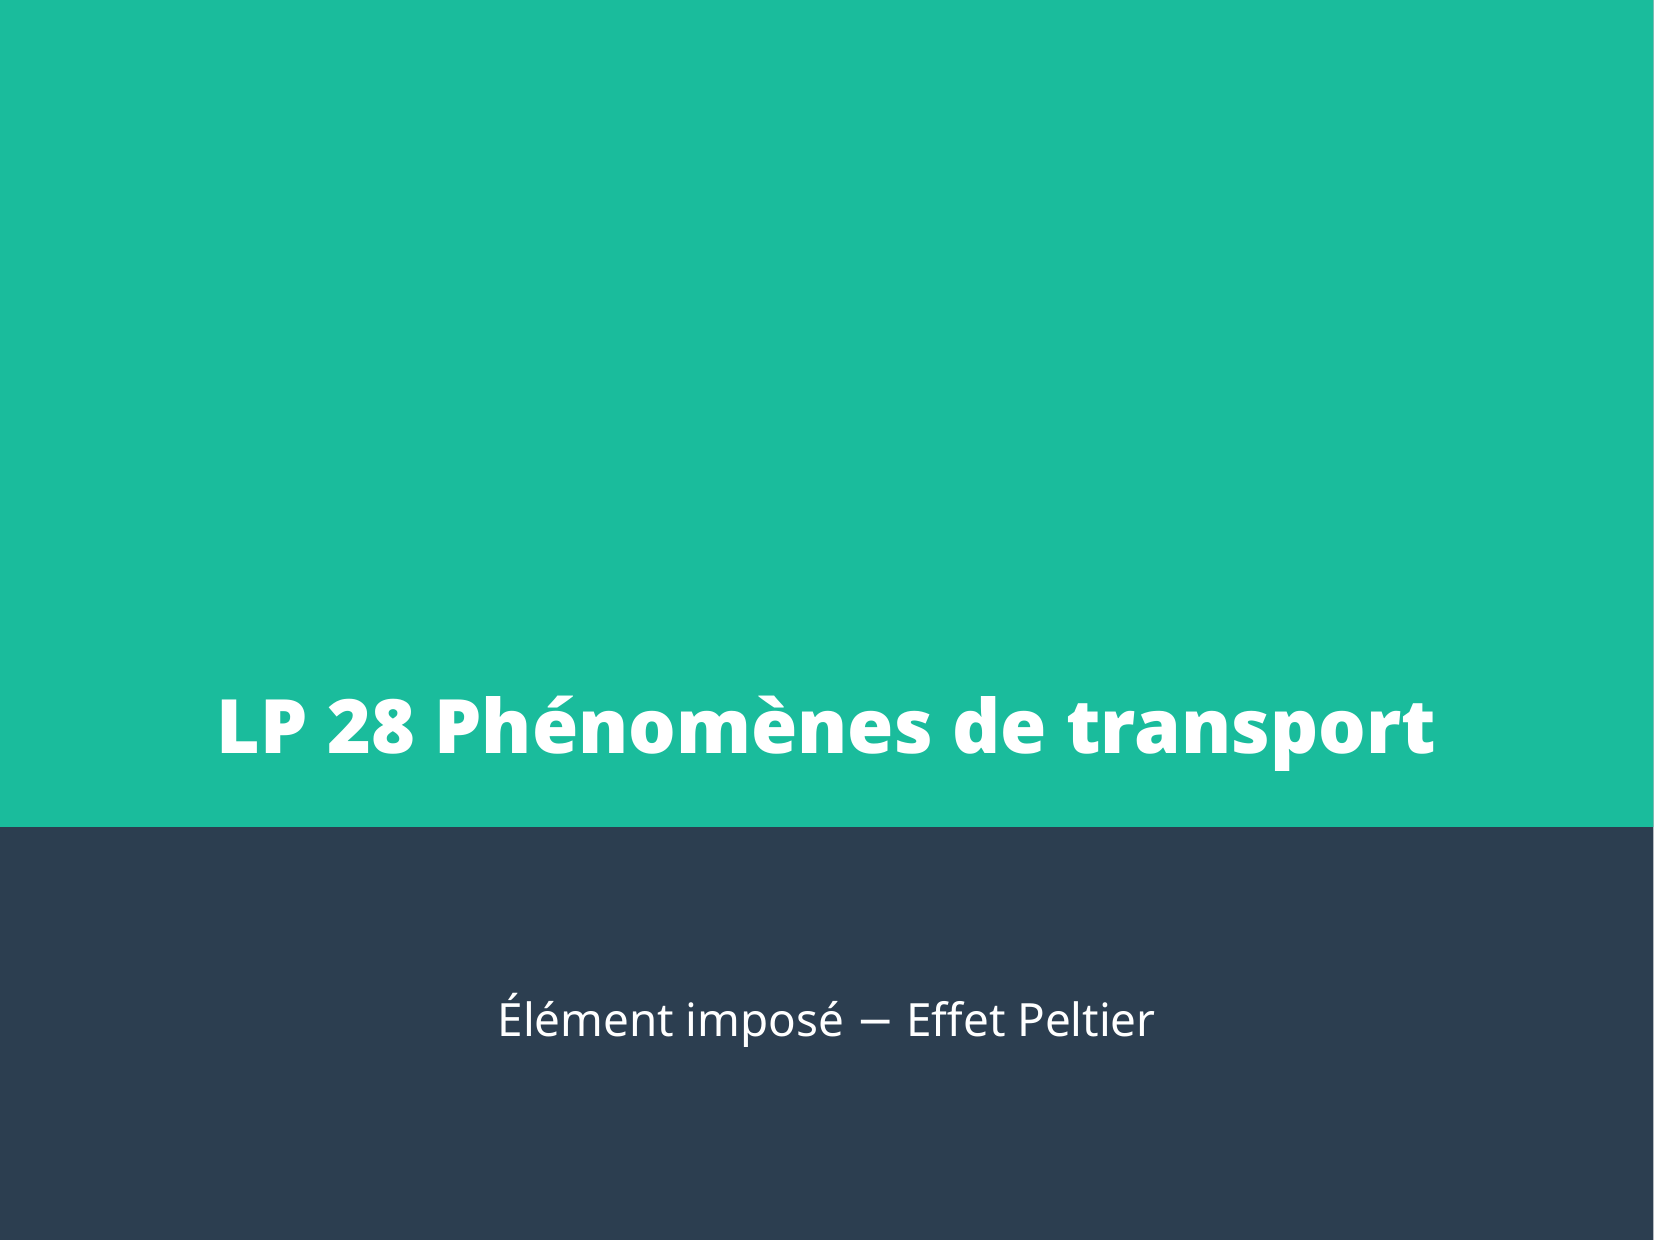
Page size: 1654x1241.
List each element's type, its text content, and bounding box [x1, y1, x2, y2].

title LP 28 Phénomènes de transport [59, 620, 1595, 778]
subtitle Élément imposé − Effet Peltier [59, 856, 1595, 1182]
